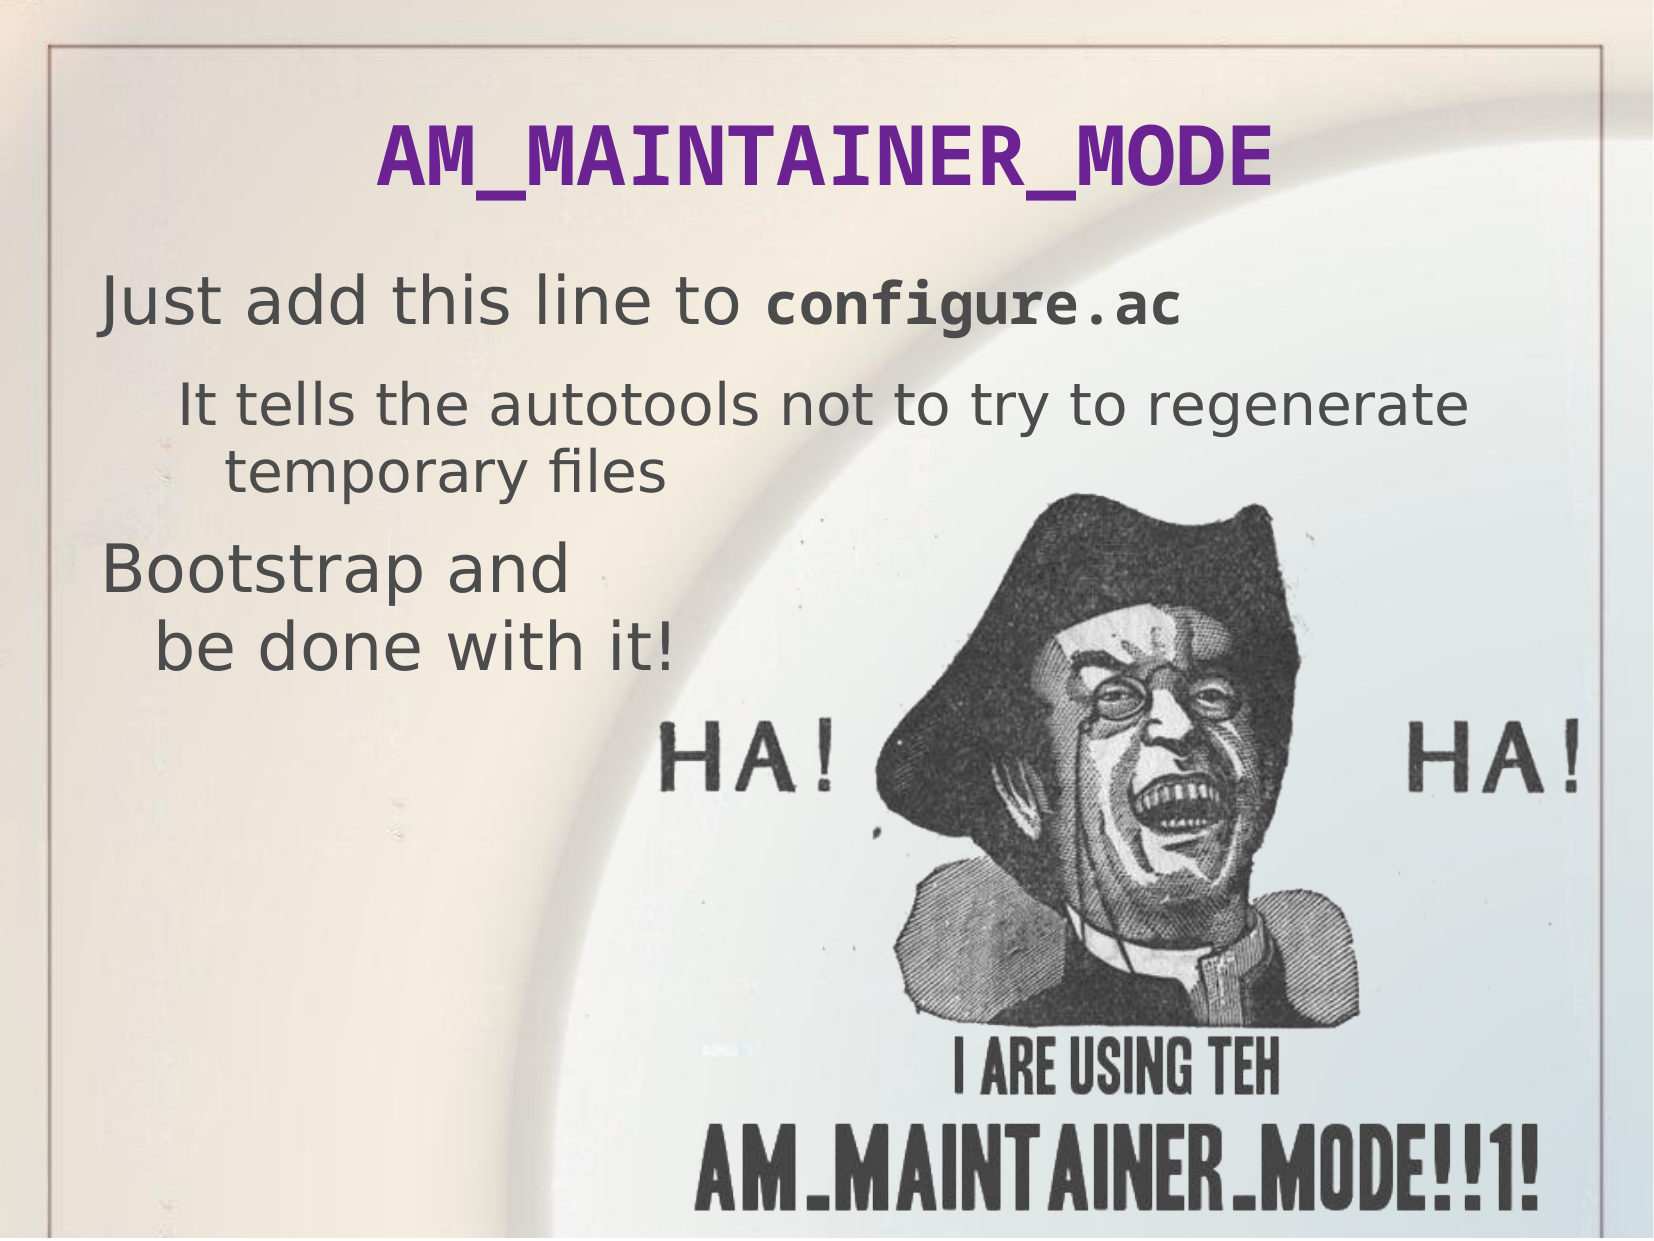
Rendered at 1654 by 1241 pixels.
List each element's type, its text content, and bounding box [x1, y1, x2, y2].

list Just add this line to configure.ac It tells the autotools not to try to regenerate temporary files Bootstrap and be done with it! [82, 262, 1576, 1082]
title AM_MAINTAINER_MODE [82, 49, 1571, 257]
picture [0, 0, 1654, 1238]
